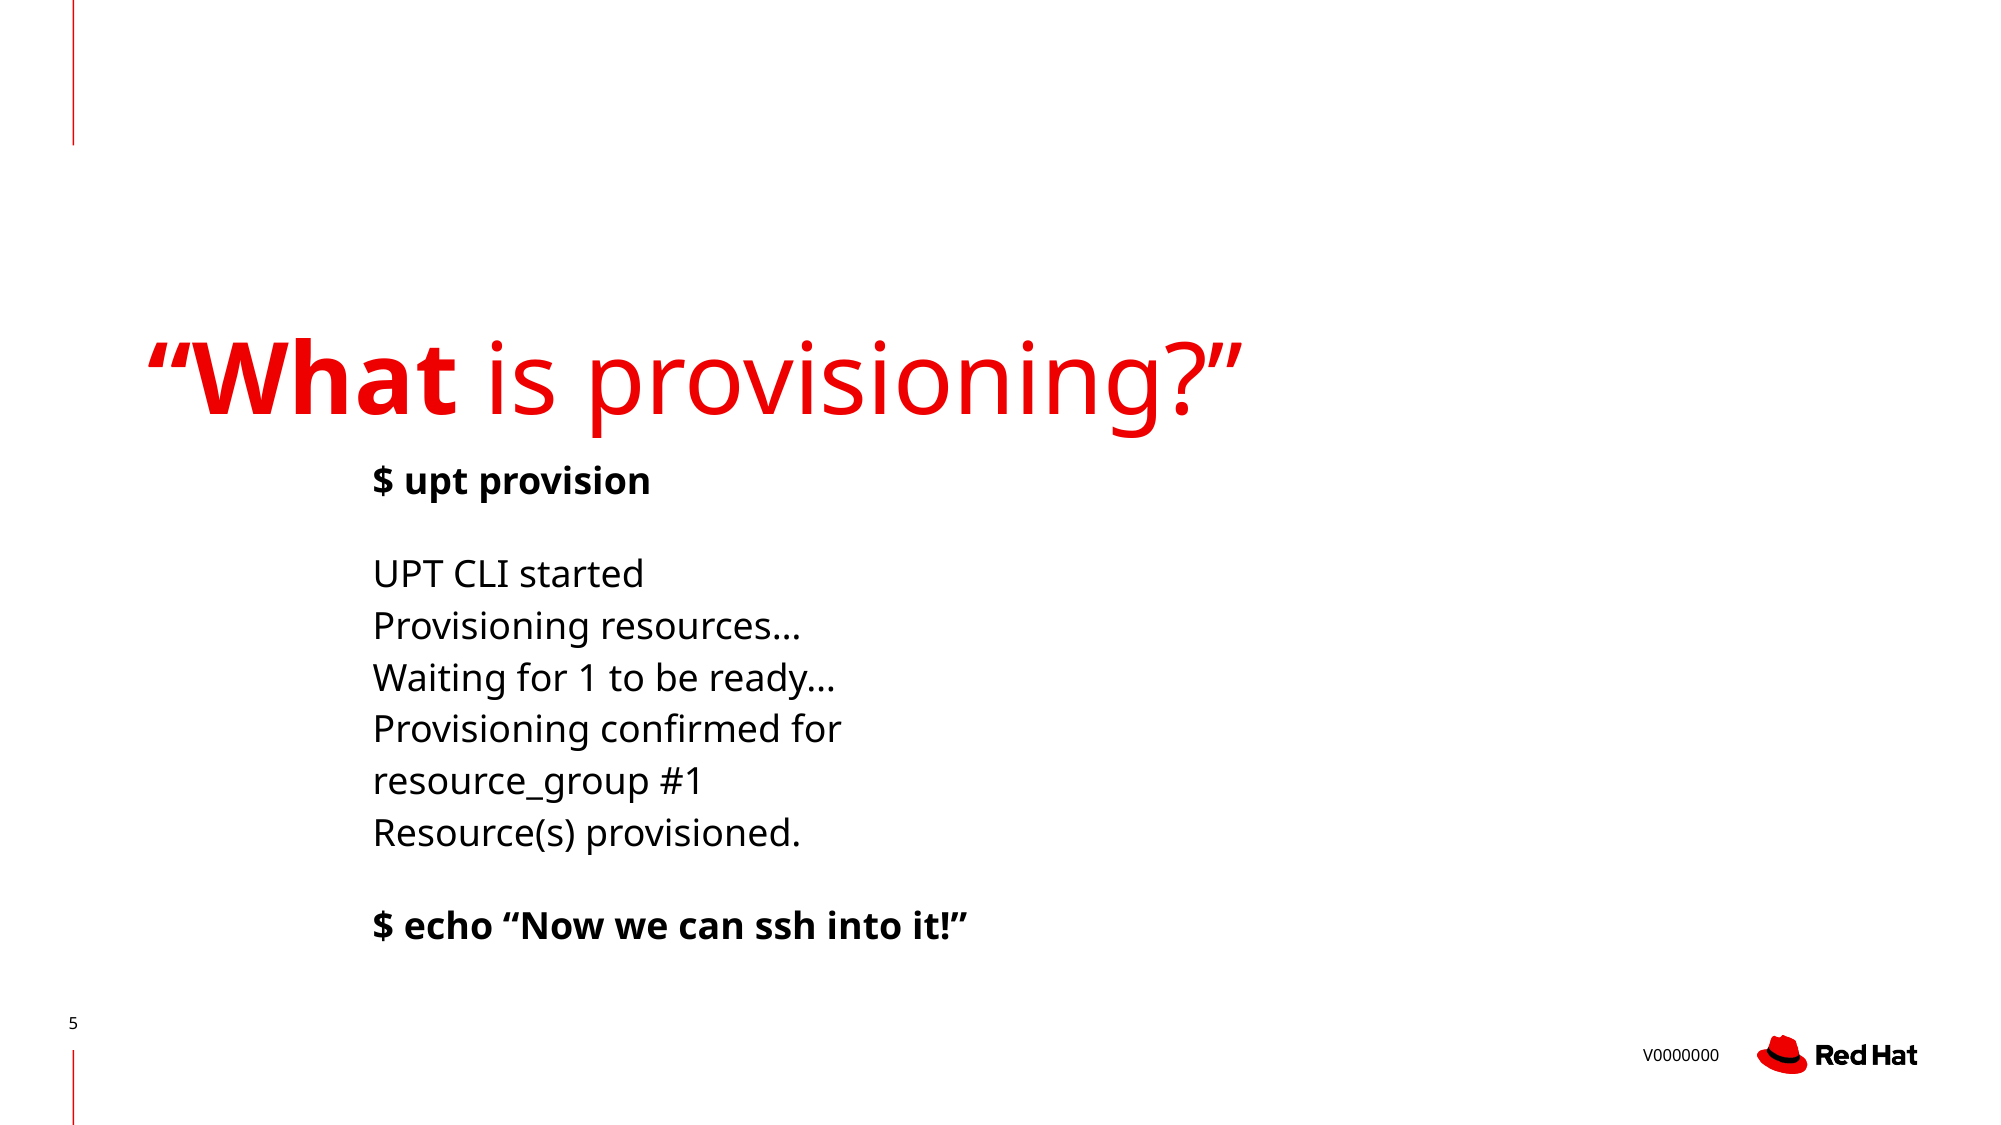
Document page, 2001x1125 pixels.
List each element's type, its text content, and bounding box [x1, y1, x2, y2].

picture [1757, 1035, 1918, 1074]
slide_number <number> [13, 1012, 134, 1036]
list $ upt provision UPT CLI started Provisioning resources… Waiting for 1 to be ready… Provisioning confirmed for resource_group #1 Resource(s) provisioned. $ echo “Now we can ssh into it!” [147, 435, 1074, 1003]
title “What is provisioning?” [147, 195, 1958, 436]
